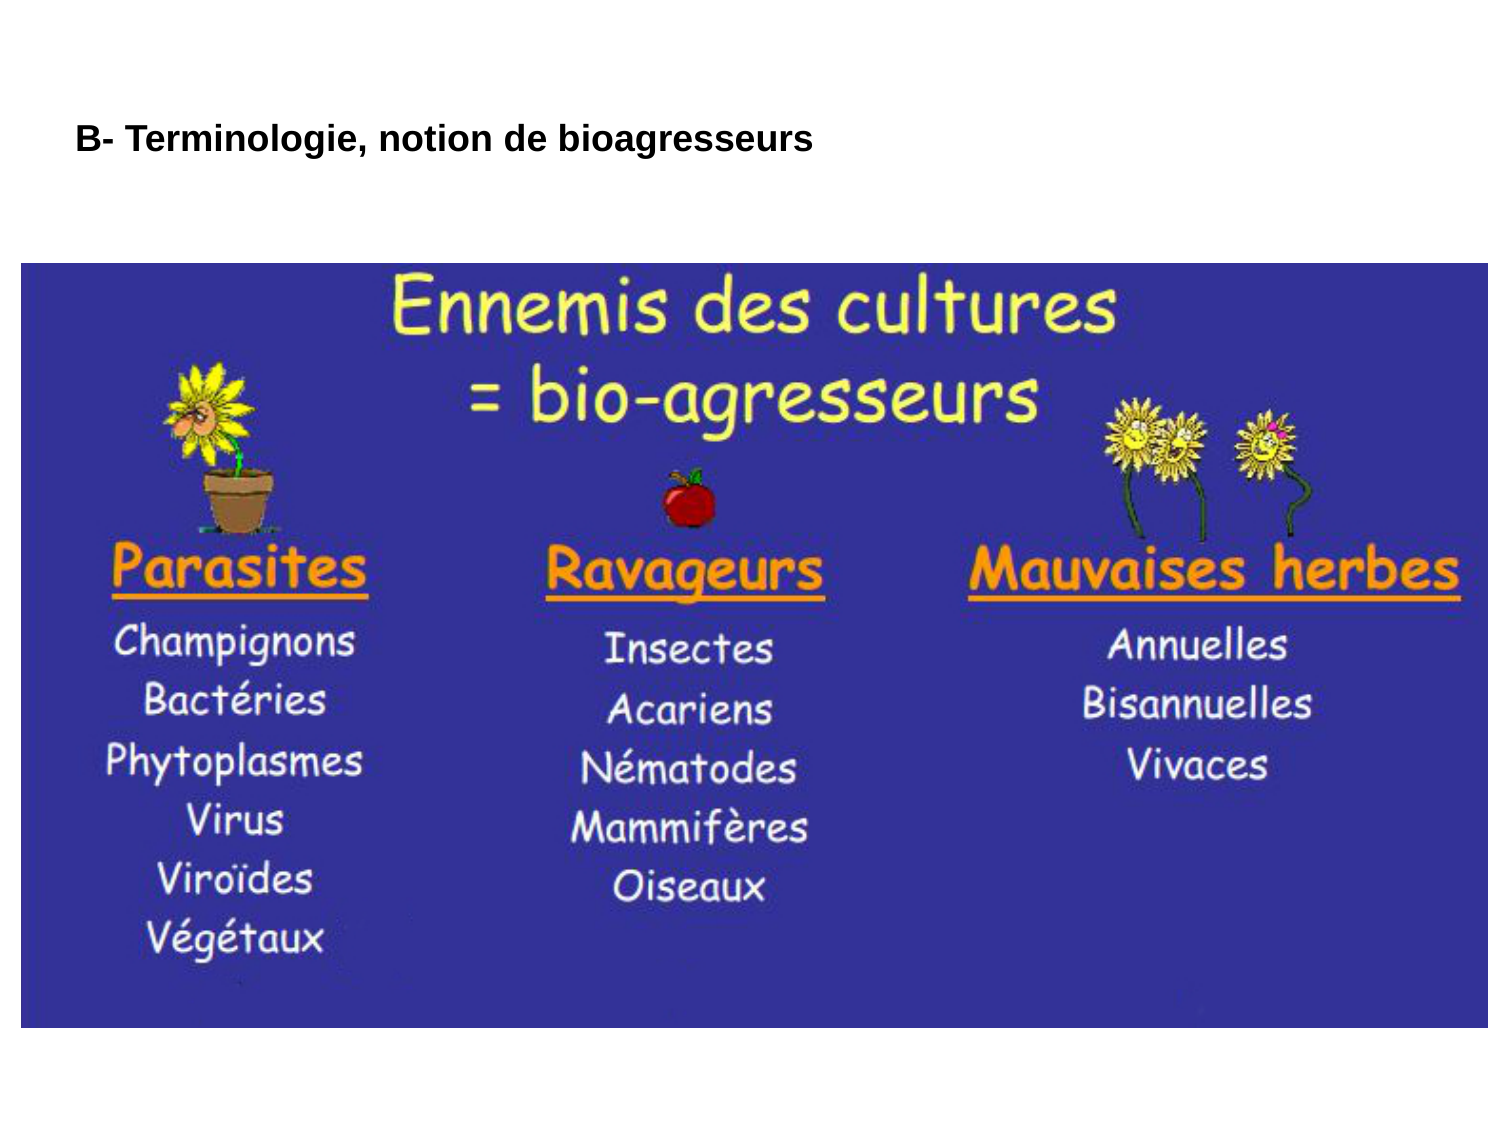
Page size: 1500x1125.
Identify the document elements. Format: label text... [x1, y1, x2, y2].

picture [21, 263, 1488, 1028]
title B- Terminologie, notion de bioagresseurs [75, 45, 1426, 233]
